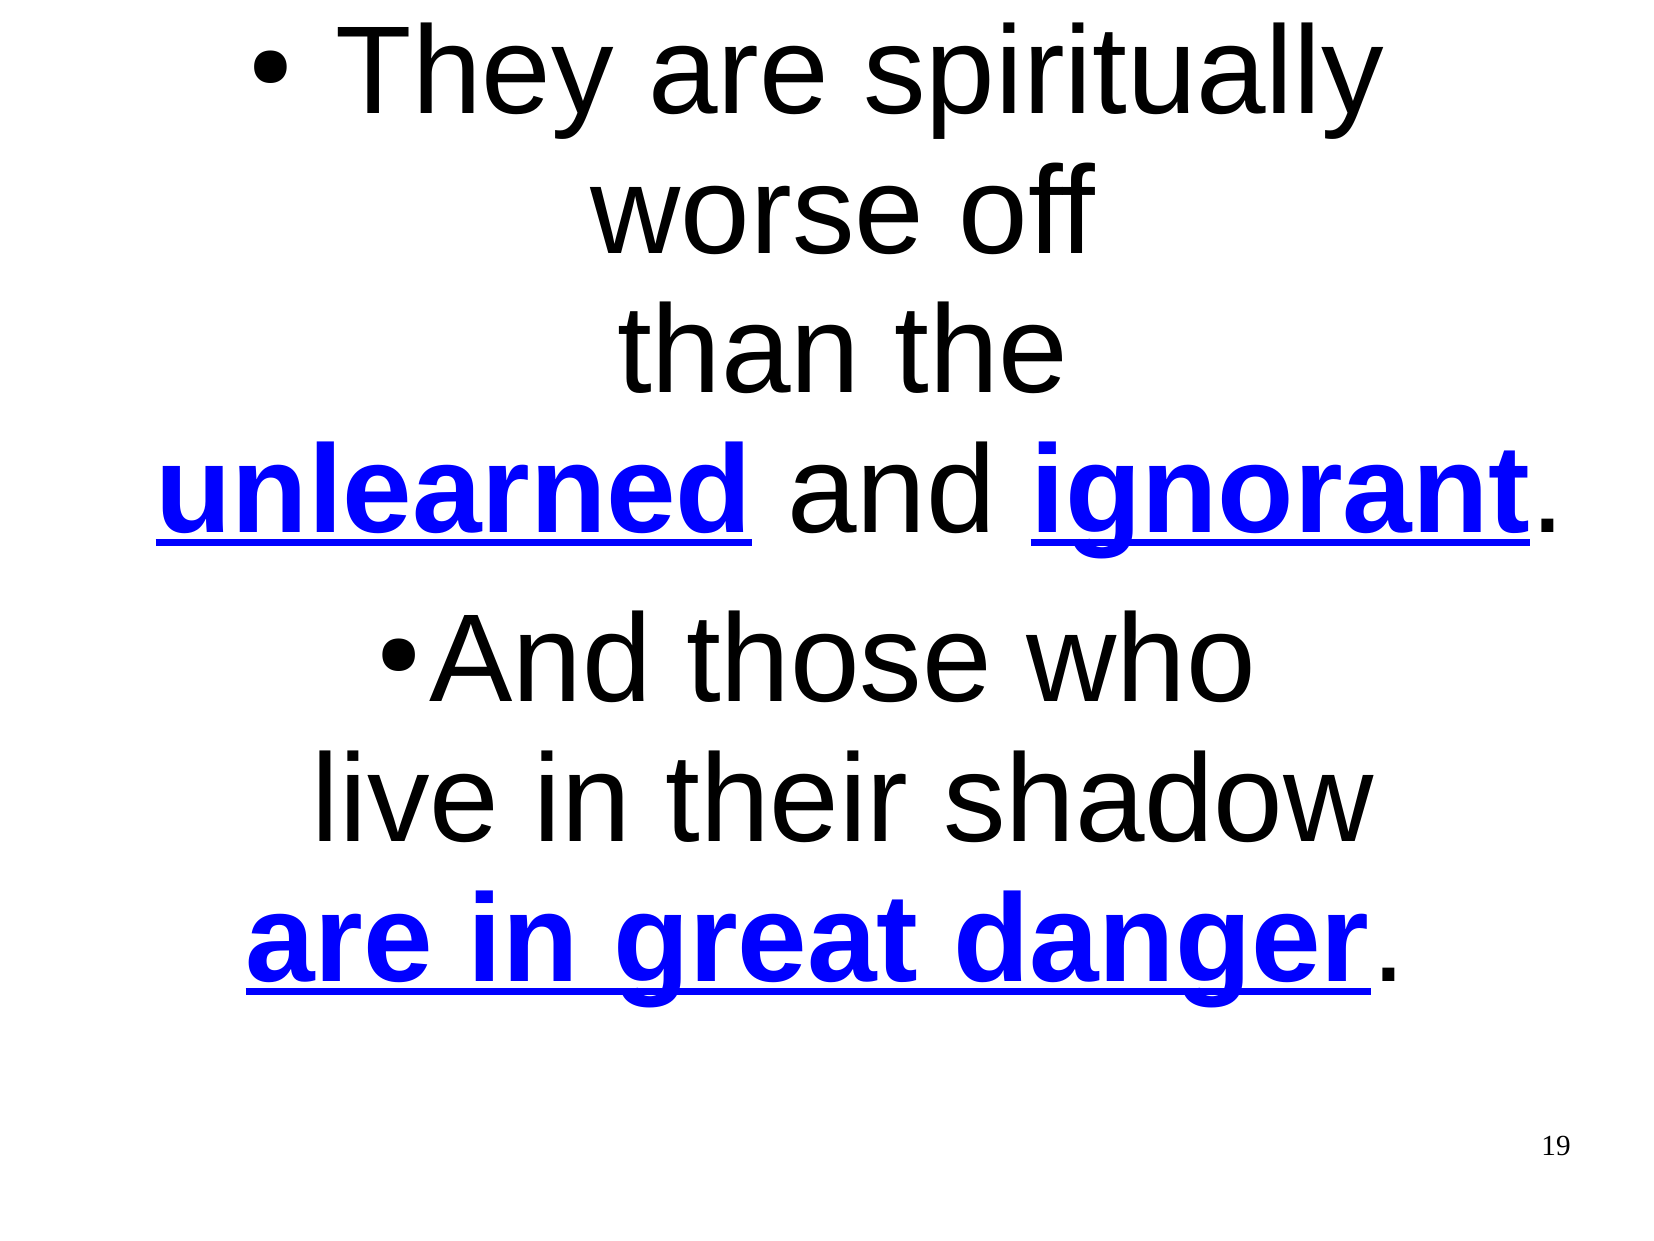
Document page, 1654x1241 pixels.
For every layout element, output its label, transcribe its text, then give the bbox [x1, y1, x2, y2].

list They are spiritually worse off than the unlearned and ignorant. And those who live in their shadow are in great danger. [0, 0, 1651, 1238]
